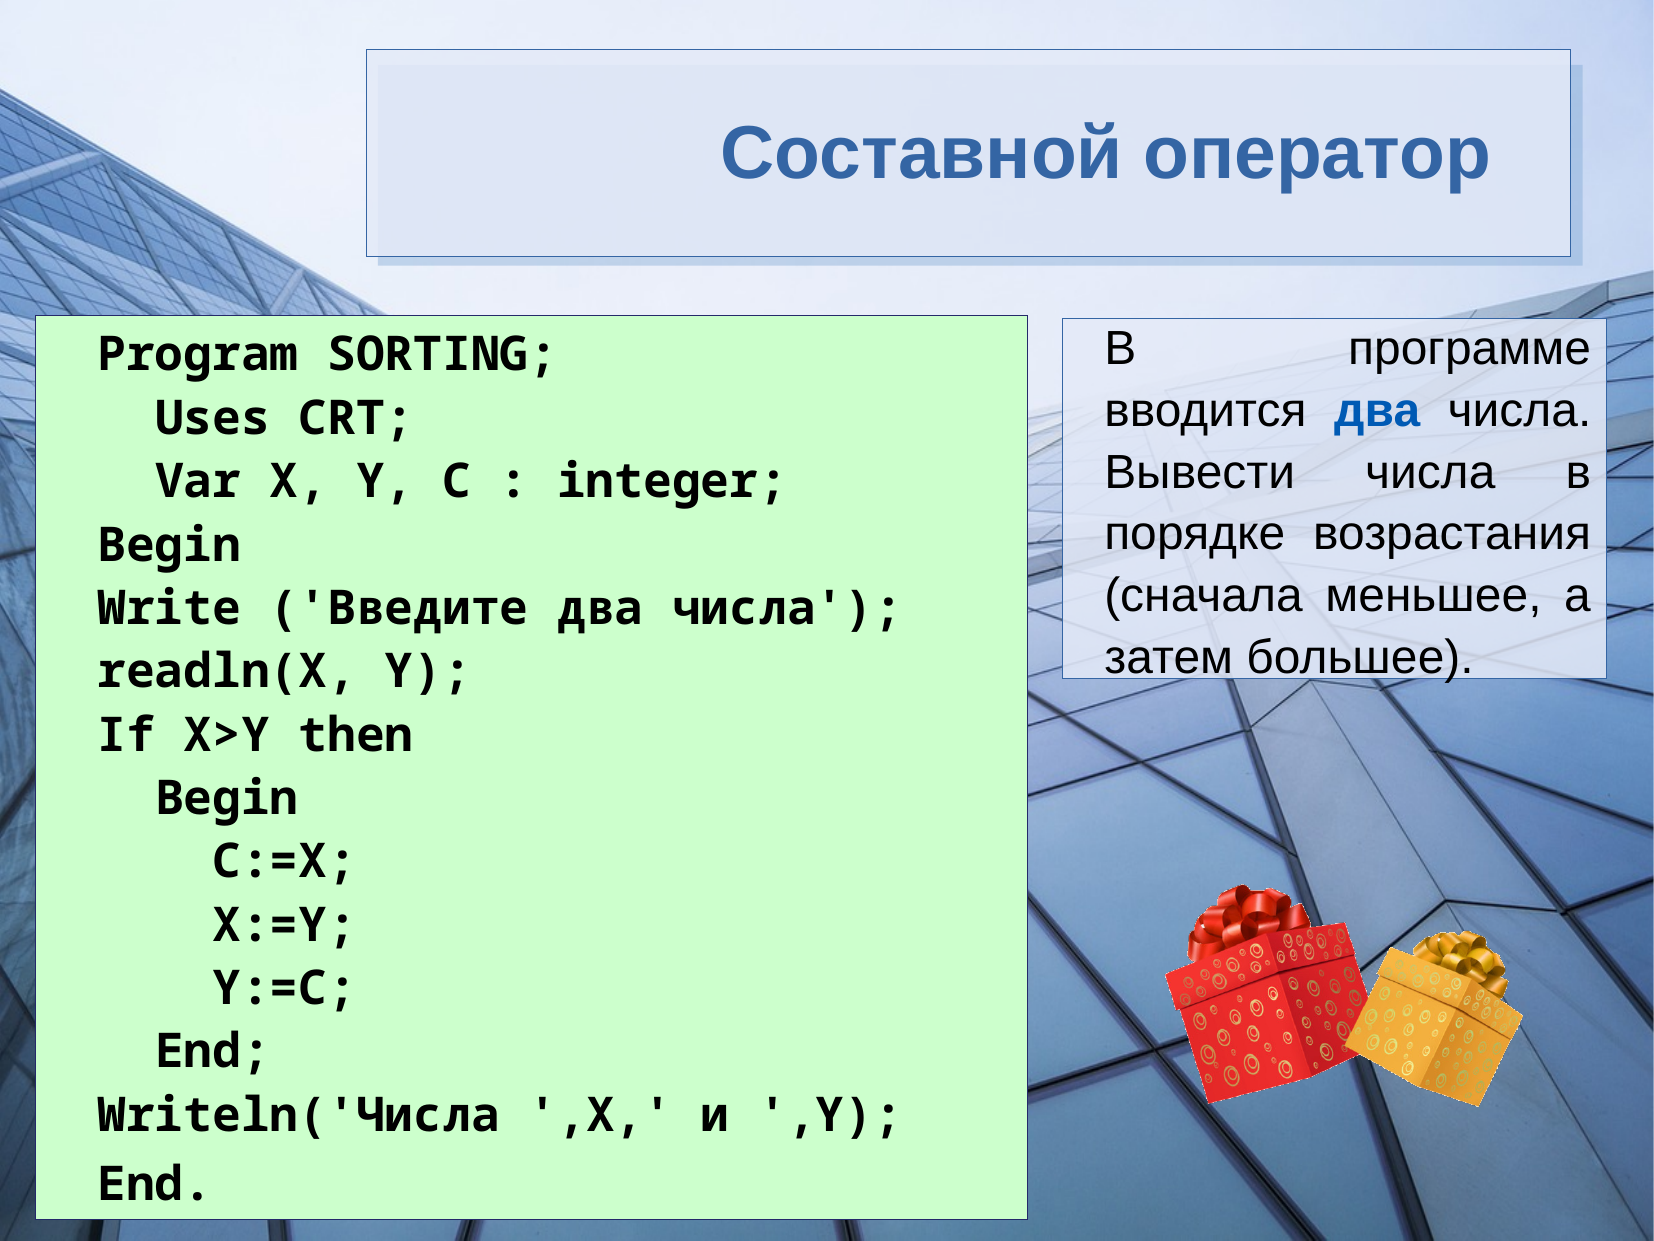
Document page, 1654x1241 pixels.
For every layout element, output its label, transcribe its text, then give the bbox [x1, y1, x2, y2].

text_box Program SORTING; Uses CRT; Var X, Y, С : integer; Begin Write ('Введите два числа'); readln(X, Y); If X>Y then Begin C:=X; X:=Y; Y:=C; End; Writeln('Числа ',X,' и ',Y); End. [35, 315, 1028, 1220]
title Составной оператор [366, 49, 1571, 257]
picture [0, 0, 1654, 1241]
text_box В программе вводится два числа. Вывести числа в порядке возрастания (сначала меньшее, а затем большее). [1062, 318, 1607, 679]
text_box [377, 64, 1583, 266]
